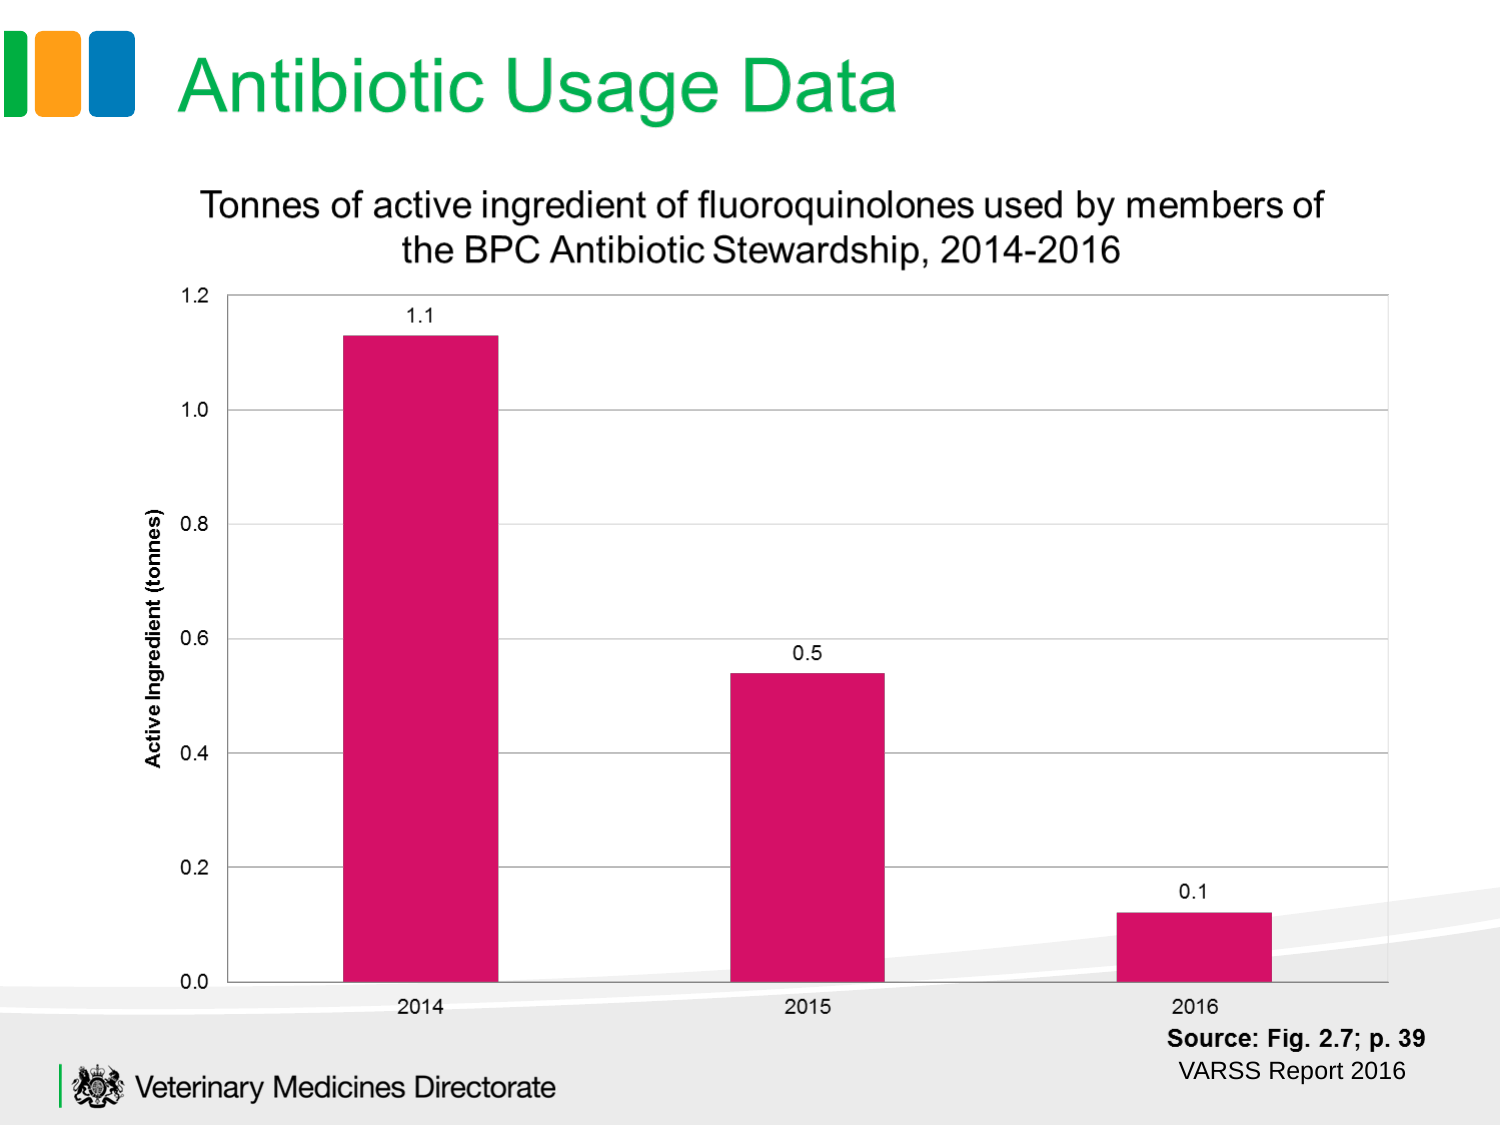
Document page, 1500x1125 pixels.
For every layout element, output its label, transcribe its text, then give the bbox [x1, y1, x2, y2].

text_box VARSS Report 2016 [1163, 1046, 1424, 1093]
picture [59, 16, 1441, 1109]
